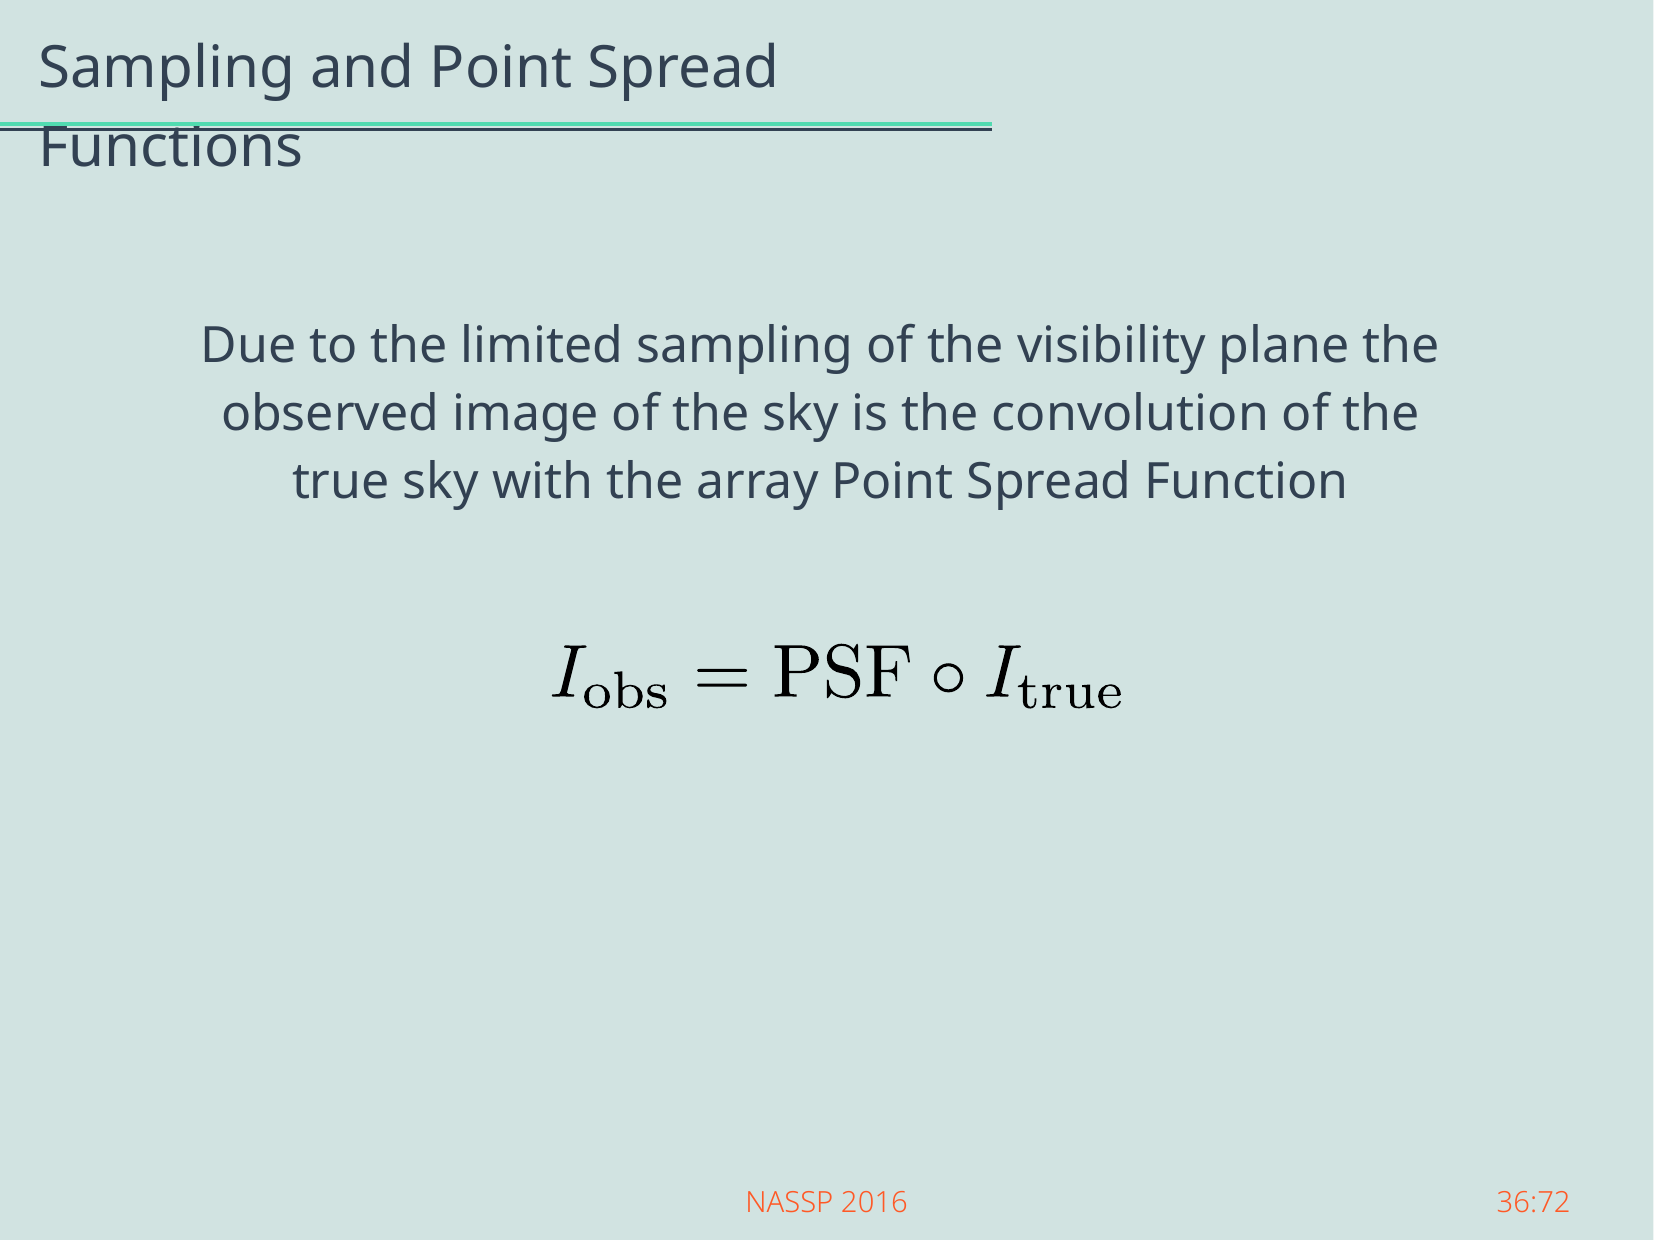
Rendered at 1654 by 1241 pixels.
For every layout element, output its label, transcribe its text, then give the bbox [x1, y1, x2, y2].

text_box Sampling and Point Spread Functions [23, 17, 1063, 103]
text_box [549, 643, 1123, 709]
text_box Due to the limited sampling of the visibility plane the observed image of the sky is the convolution of the true sky with the array Point Spread Function [177, 301, 1465, 497]
